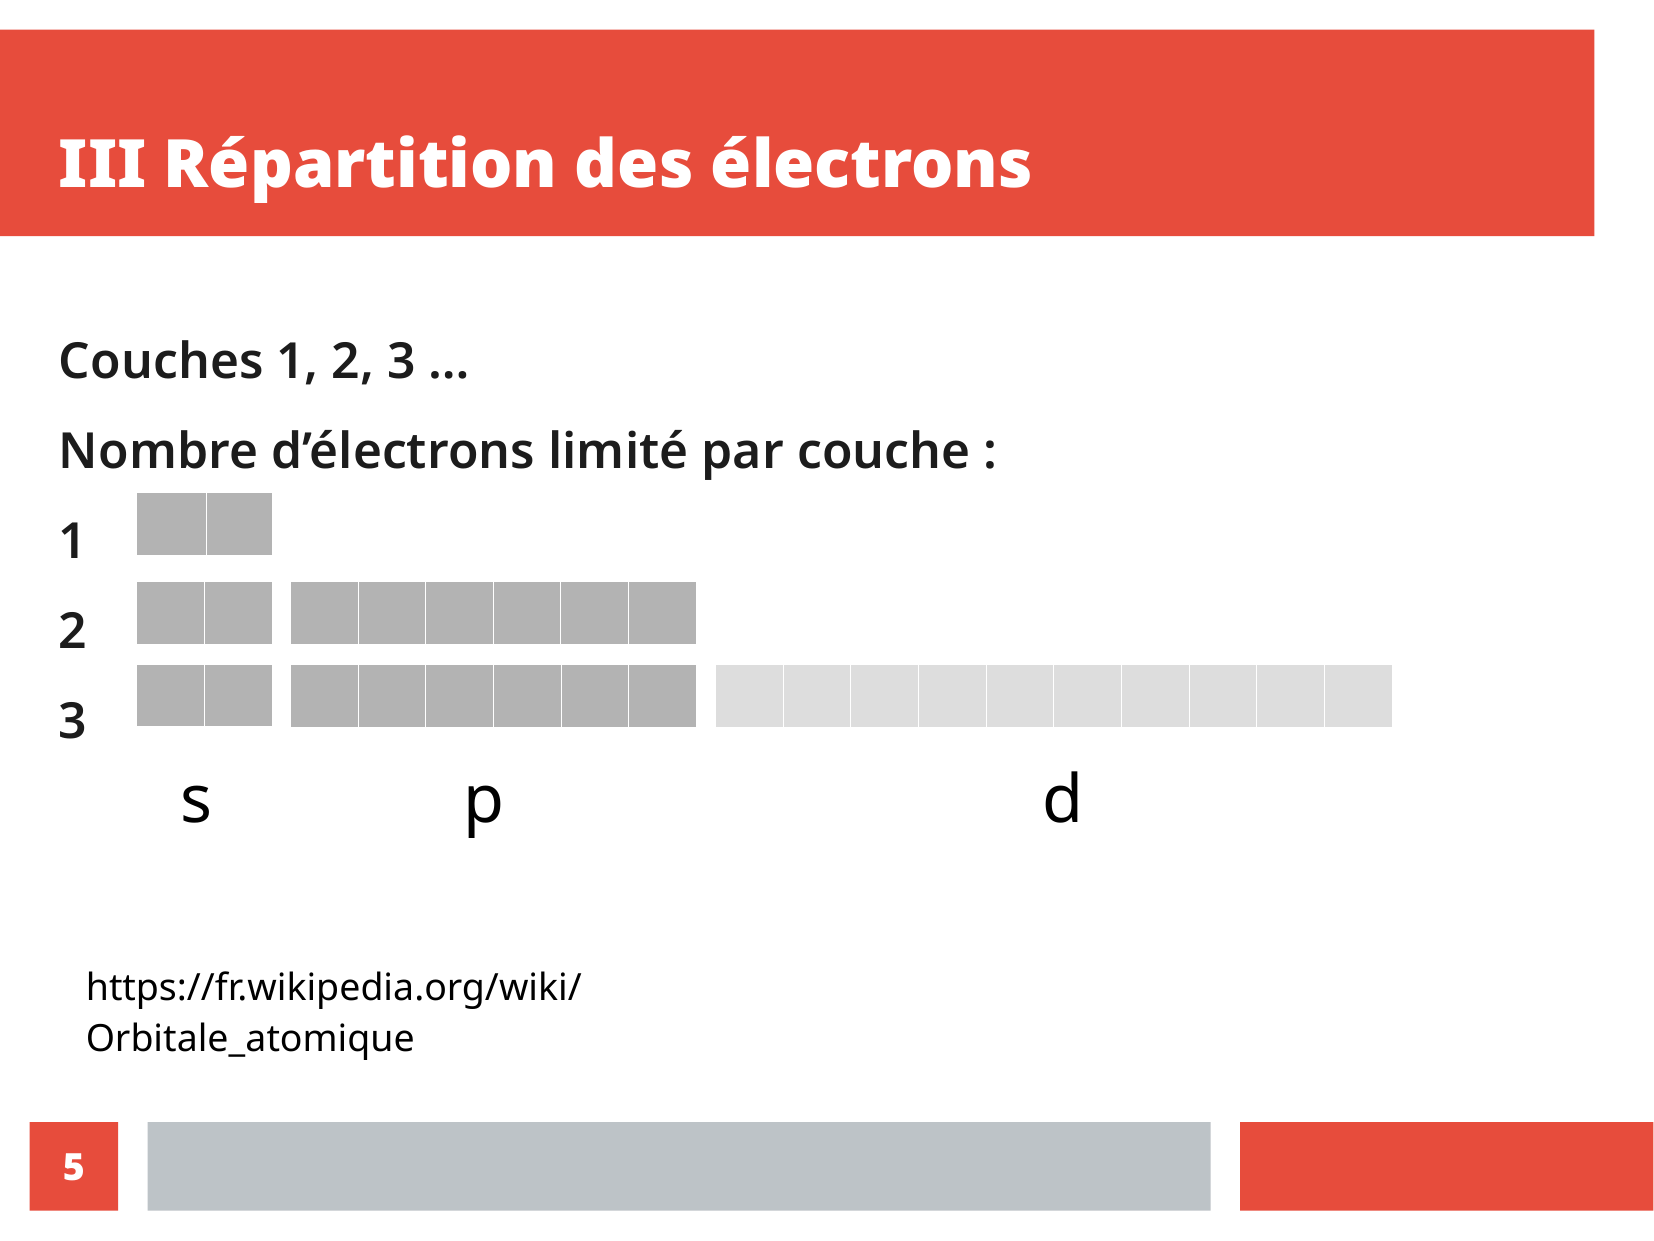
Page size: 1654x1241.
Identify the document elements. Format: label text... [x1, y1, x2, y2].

table_header [919, 665, 986, 727]
table_header [851, 665, 918, 727]
table_header [494, 582, 560, 644]
table_header [137, 493, 206, 555]
table_header [205, 665, 272, 726]
table_header [359, 665, 425, 727]
table_header [207, 493, 272, 555]
table_header [1325, 665, 1392, 727]
text_box d [1027, 744, 1099, 843]
table_header [291, 582, 358, 644]
text_box s [165, 744, 237, 843]
table_header [561, 582, 628, 644]
table_header [987, 665, 1053, 727]
text_box https://fr.wikipedia.org/wiki/Orbitale_atomique [70, 953, 851, 1016]
table_header [426, 665, 493, 727]
table_header [716, 665, 783, 727]
text_box p [448, 744, 520, 843]
table_header [494, 665, 561, 727]
table_header [1054, 665, 1121, 727]
list Couches 1, 2, 3 … Nombre d’électrons limité par couche : 1 2 3 [59, 324, 1565, 756]
table_header [426, 582, 493, 644]
table_header [629, 665, 696, 727]
table_header [1122, 665, 1189, 727]
title III Répartition des électrons [59, 59, 1595, 207]
table_header [359, 582, 425, 644]
table_header [137, 582, 204, 644]
table_header [205, 582, 272, 644]
table_header [784, 665, 850, 727]
table_header [1190, 665, 1256, 727]
table_header [1257, 665, 1324, 727]
table_header [291, 665, 358, 727]
table_header [137, 665, 204, 726]
table_header [629, 582, 696, 644]
table_header [562, 665, 628, 727]
